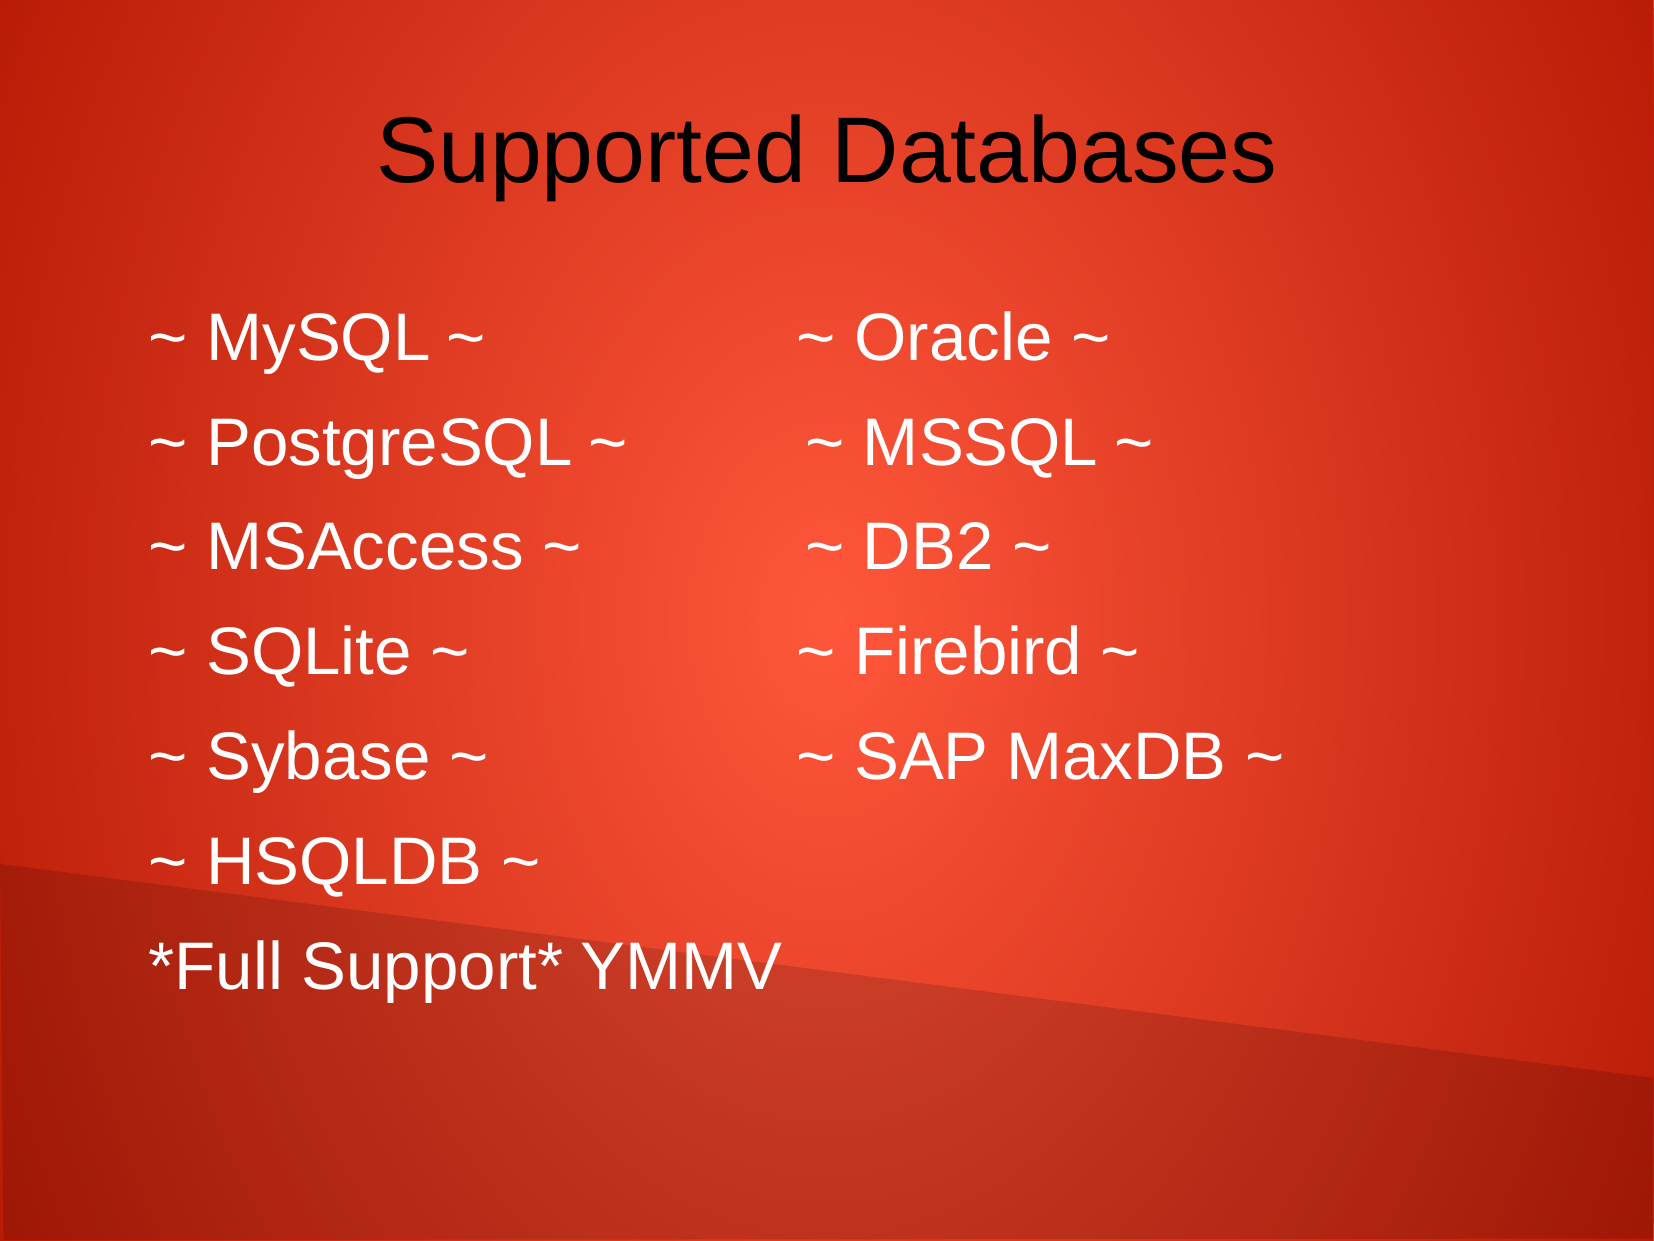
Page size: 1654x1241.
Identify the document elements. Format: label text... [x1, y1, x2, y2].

list ~ MySQL ~ ~ Oracle ~ ~ PostgreSQL ~ ~ MSSQL ~ ~ MSAccess ~ ~ DB2 ~ ~ SQLite ~ ~ Firebird ~ ~ Sybase ~ ~ SAP MaxDB ~ ~ HSQLDB ~ *Full Support* YMMV [82, 299, 1571, 1019]
title Supported Databases [82, 47, 1571, 252]
